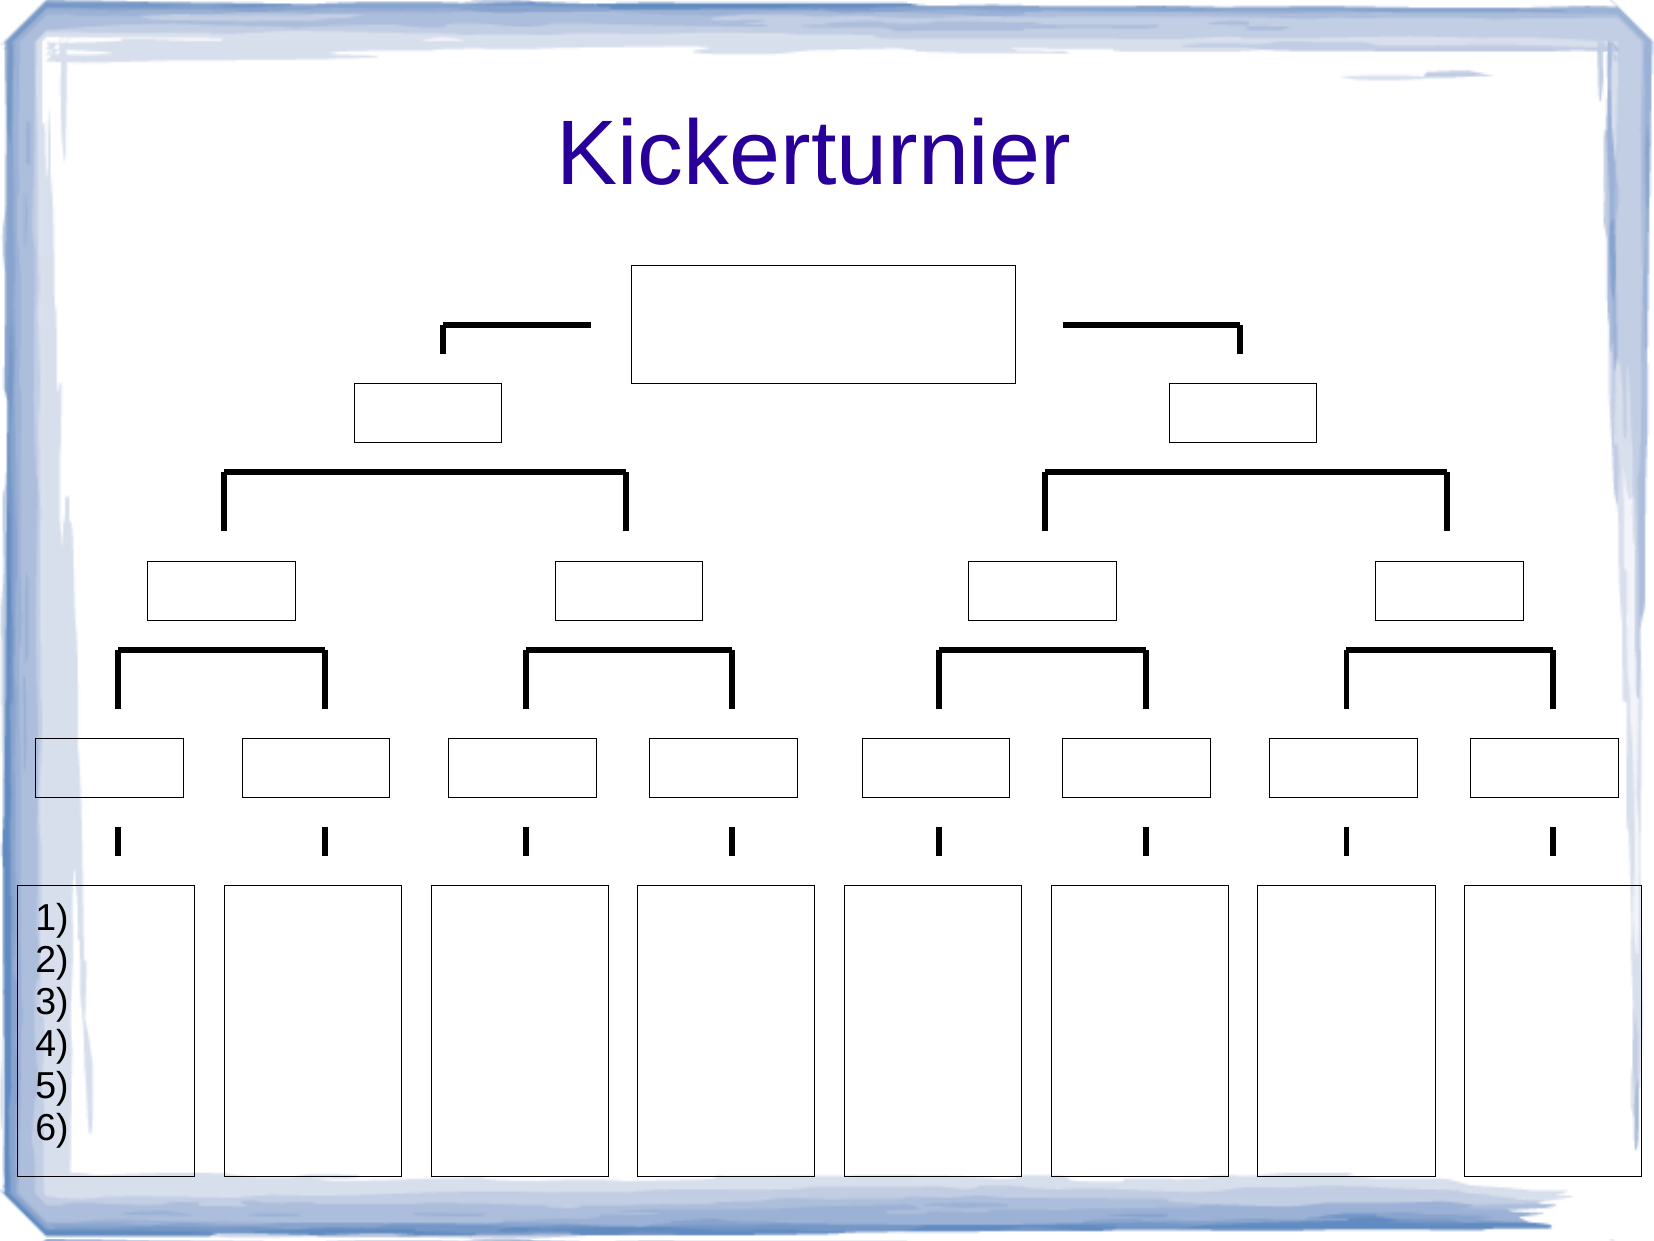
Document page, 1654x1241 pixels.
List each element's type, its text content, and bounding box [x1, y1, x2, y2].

title Kickerturnier [82, 49, 1571, 257]
text_box 1) 2) 3) 4) 5) 6) [17, 885, 195, 1182]
picture [0, 0, 1654, 1241]
